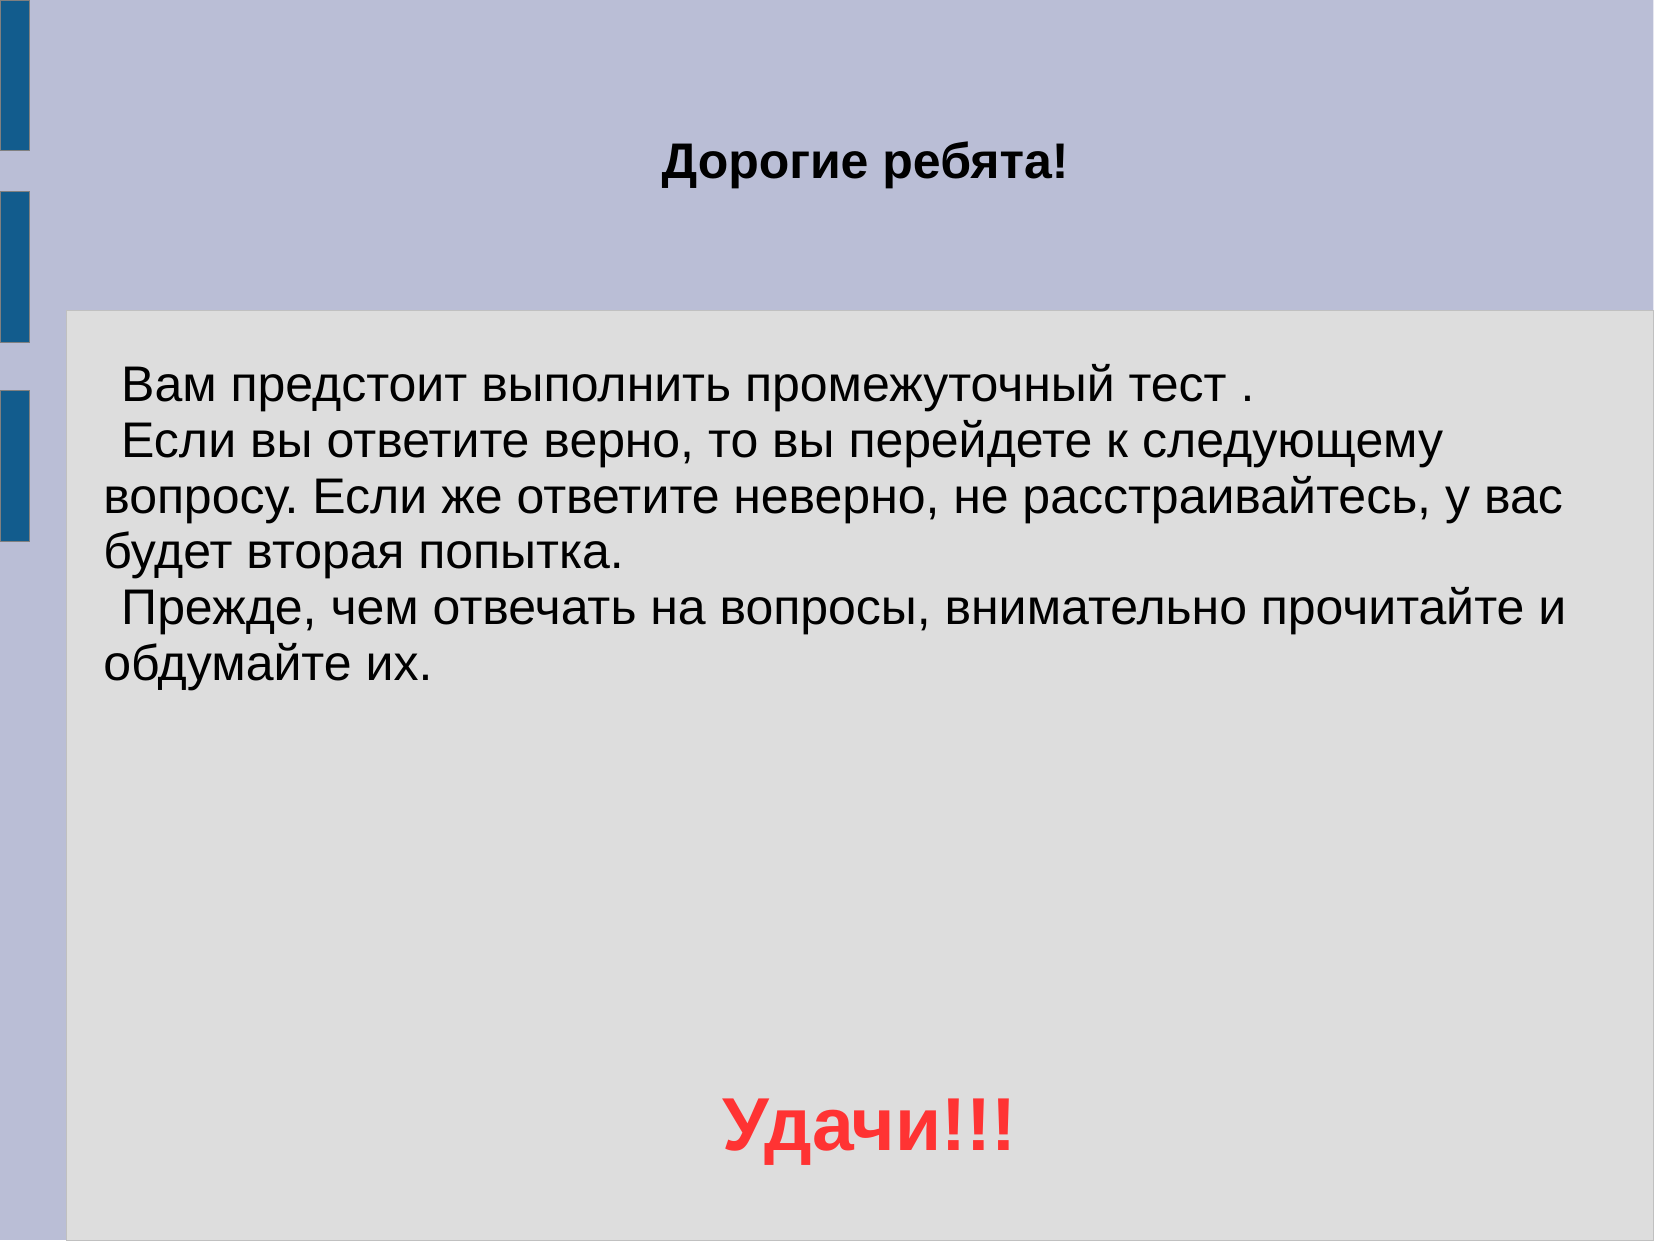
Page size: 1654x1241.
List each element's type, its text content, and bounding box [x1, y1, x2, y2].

text_box Дорогие ребята! Вам предстоит выполнить промежуточный тест . Если вы ответите верно, то вы перейдете к следующему вопросу. Если же ответите неверно, не расстраивайтесь, у вас будет вторая попытка. Прежде, чем отвечать на вопросы, внимательно прочитайте и обдумайте их. Удачи!!! [88, 126, 1625, 1233]
